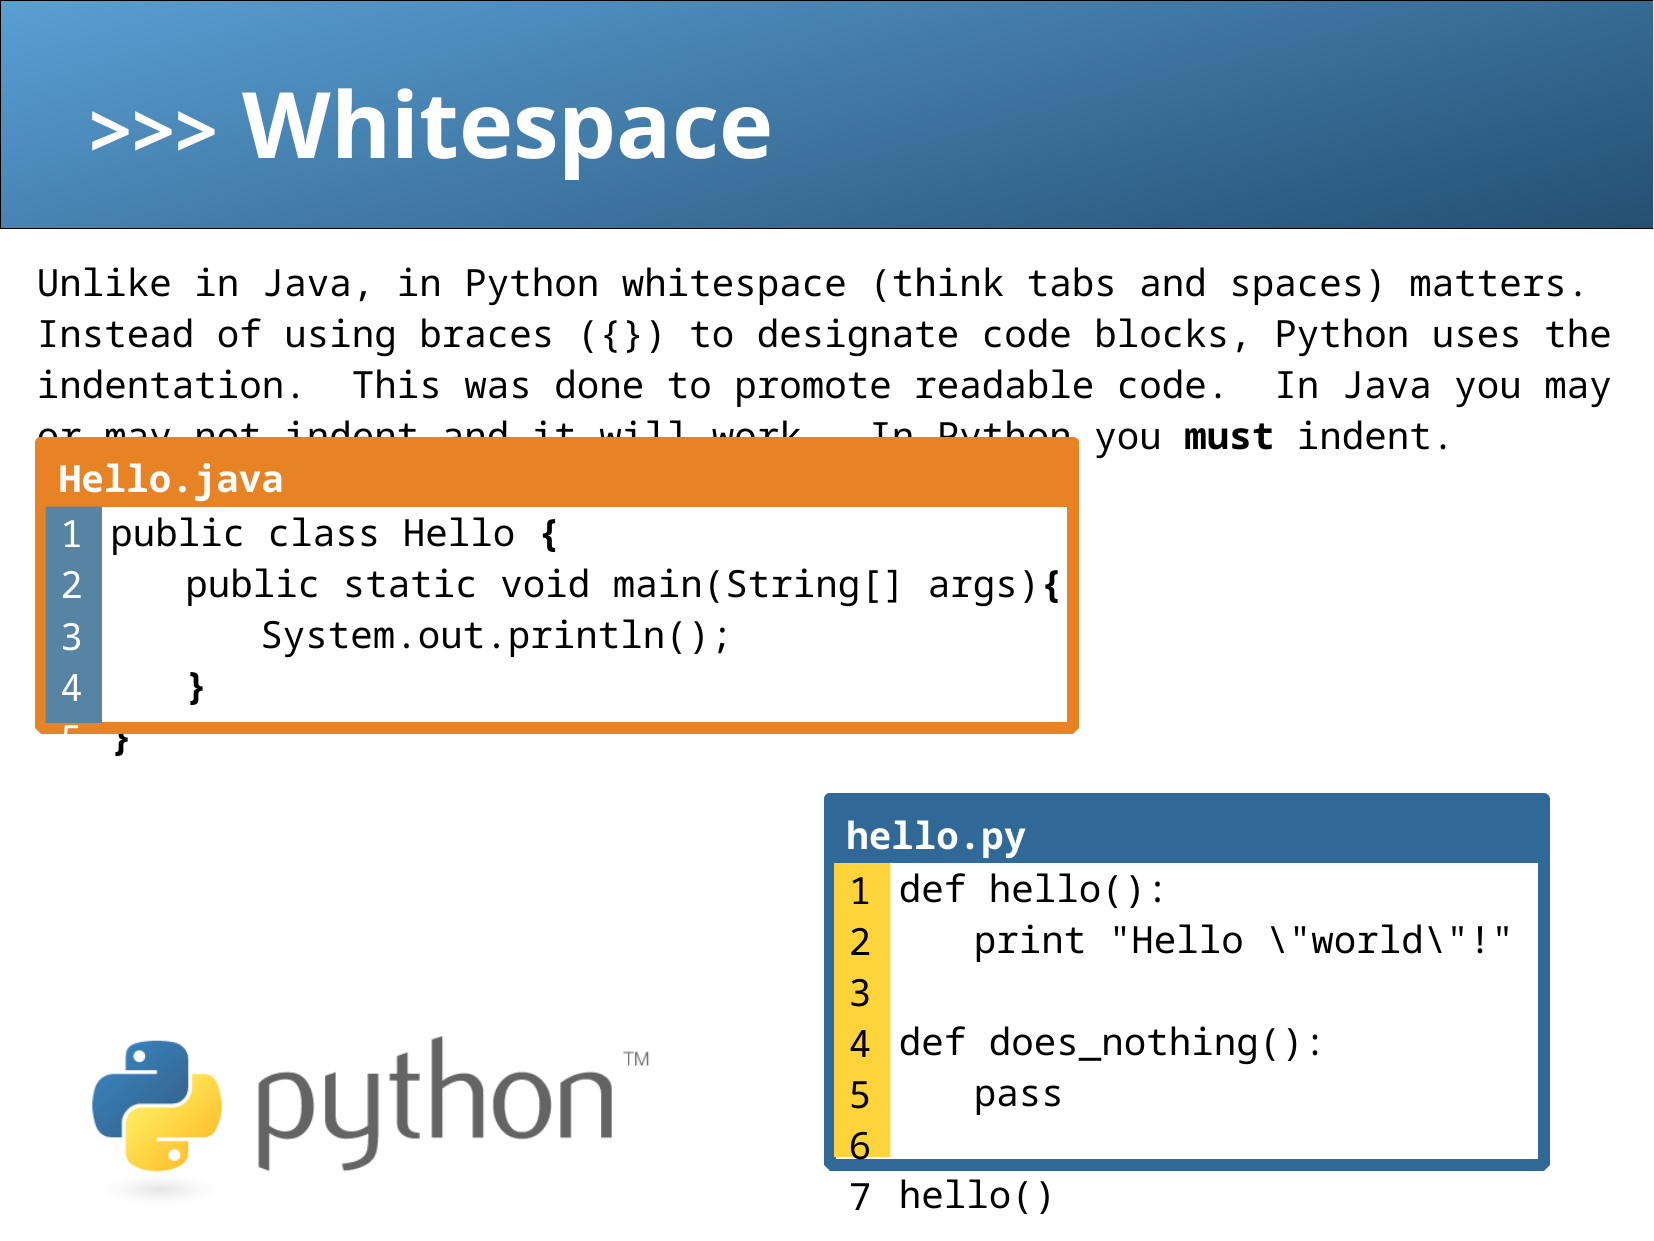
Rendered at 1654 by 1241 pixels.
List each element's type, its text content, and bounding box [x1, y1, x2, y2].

text_box [93, 506, 102, 723]
text_box [0, 0, 1653, 229]
text_box Hello.java [44, 445, 1069, 503]
text_box [829, 799, 1544, 858]
text_box [882, 863, 891, 1157]
text_box >>> Whitespace [74, 53, 1575, 181]
text_box public class Hello { public static void main(String[] args){ System.out.println(); } } [95, 498, 1082, 740]
picture [95, 740, 1082, 769]
text_box hello.py [831, 802, 1411, 860]
text_box [40, 442, 1074, 501]
text_box 1 2 3 4 5 6 7 [834, 857, 882, 1168]
text_box Unlike in Java, in Python whitespace (think tabs and spaces) matters. Instead of using braces ({}) to designate code blocks, Python uses the indentation. This was done to promote readable code. In Java you may or may not indent and it will work. In Python you must indent. [22, 249, 1632, 434]
picture [884, 1170, 1546, 1228]
text_box def hello(): print "Hello \"world\"!" def does_nothing(): pass hello() [884, 863, 1538, 1159]
text_box 1 2 3 4 5 [45, 500, 93, 727]
picture [0, 1002, 703, 1241]
text_box public class Hello { public static void main(String[] args){ System.out.println(); } } [102, 507, 1067, 722]
